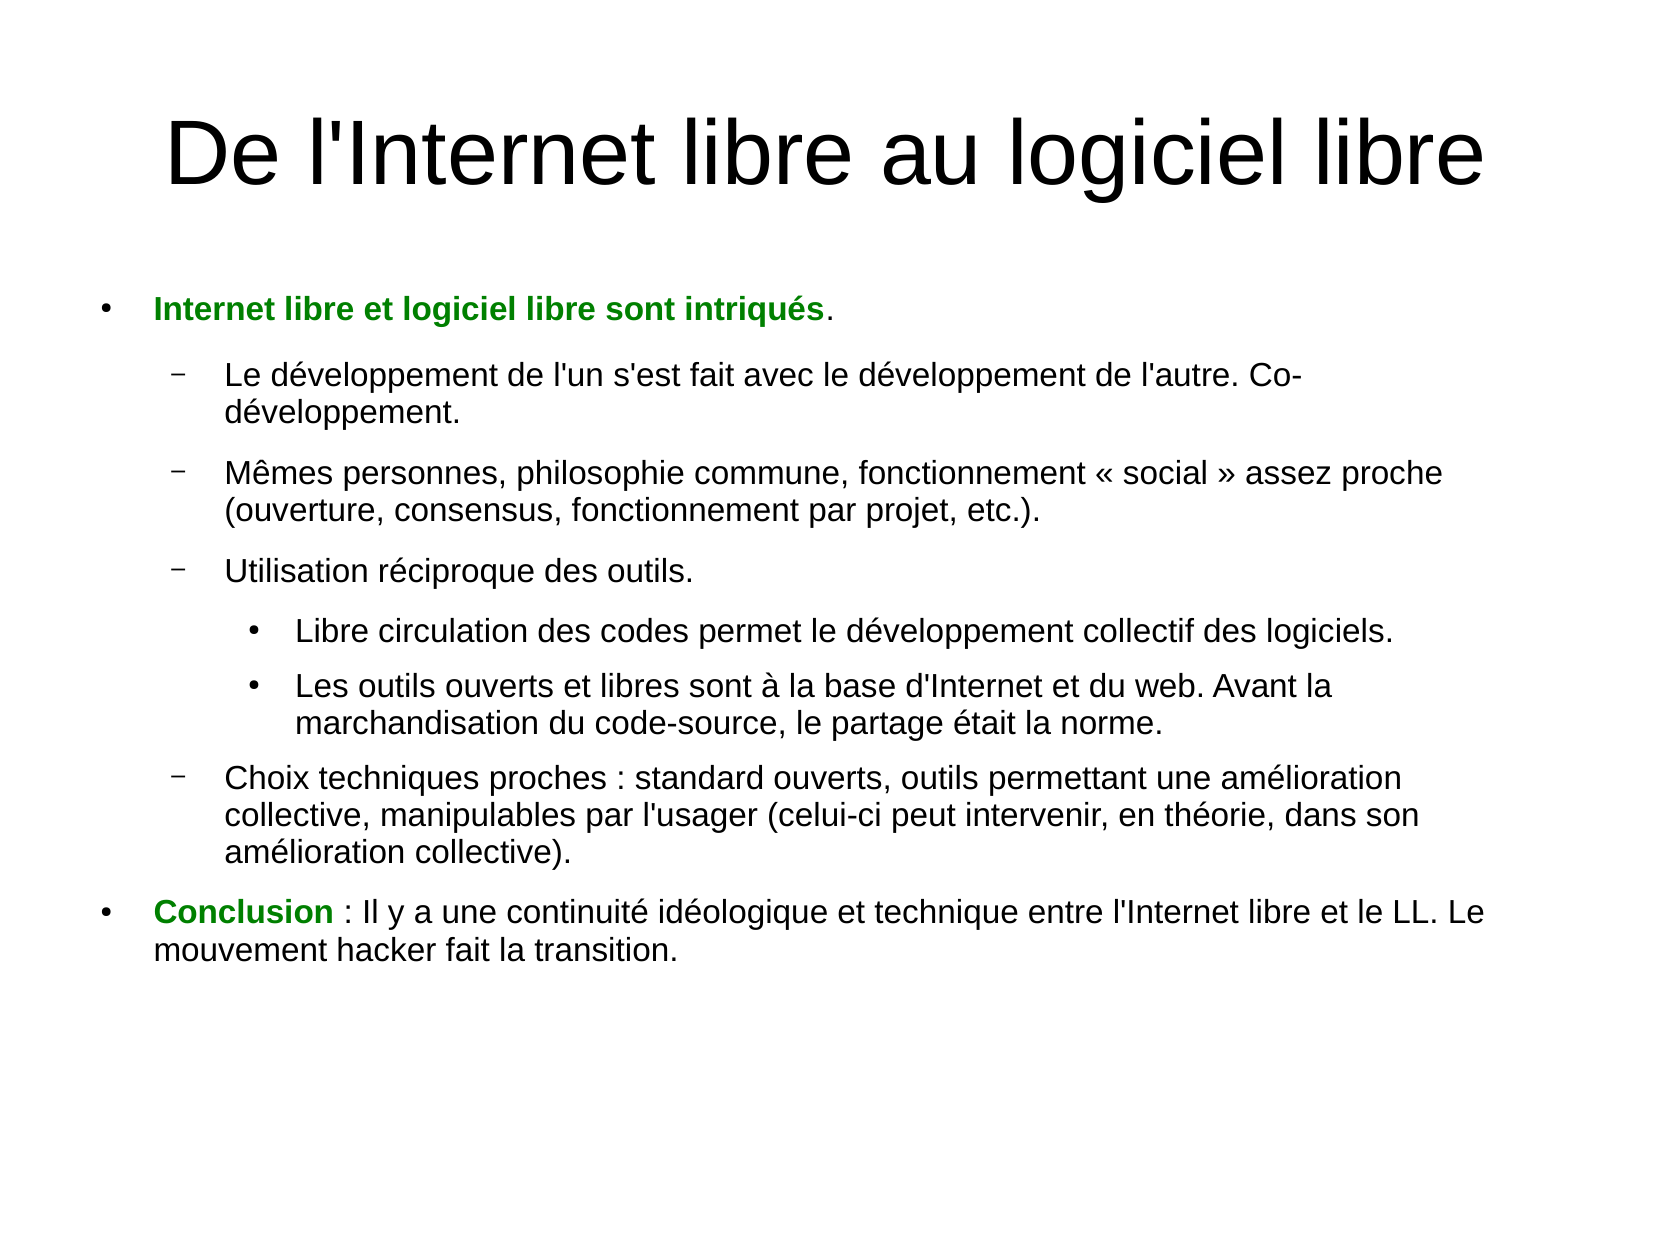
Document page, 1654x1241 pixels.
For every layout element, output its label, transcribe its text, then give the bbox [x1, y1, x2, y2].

title De l'Internet libre au logiciel libre [82, 49, 1571, 257]
list Internet libre et logiciel libre sont intriqués. Le développement de l'un s'est fait avec le développement de l'autre. Co-développement. Mêmes personnes, philosophie commune, fonctionnement « social » assez proche (ouverture, consensus, fonctionnement par projet, etc.). Utilisation réciproque des outils. Libre circulation des codes permet le développement collectif des logiciels. Les outils ouverts et libres sont à la base d'Internet et du web. Avant la marchandisation du code-source, le partage était la norme. Choix techniques proches : standard ouverts, outils permettant une amélioration collective, manipulables par l'usager (celui-ci peut intervenir, en théorie, dans son amélioration collective). Conclusion : Il y a une continuité idéologique et technique entre l'Internet libre et le LL. Le mouvement hacker fait la transition. [82, 290, 1538, 1010]
